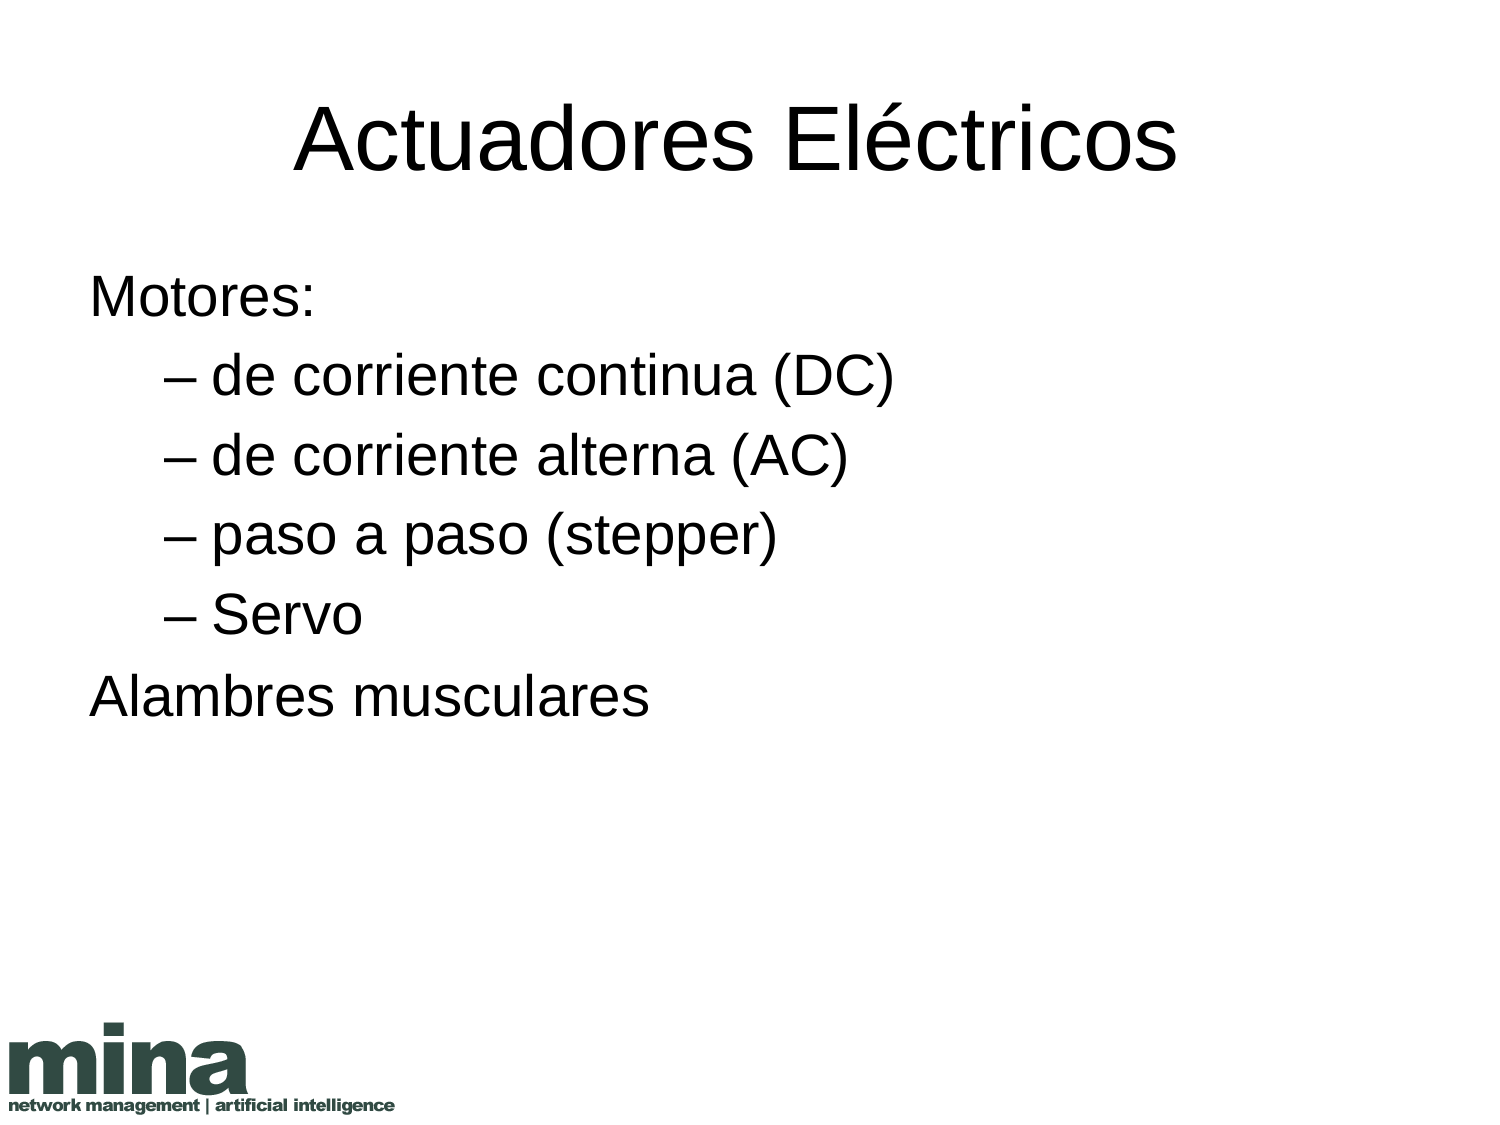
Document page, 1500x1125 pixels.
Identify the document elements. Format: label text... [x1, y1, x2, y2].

picture [0, 1016, 402, 1119]
list Motores: de corriente continua (DC) de corriente alterna (AC) paso a paso (stepper) Servo Alambres musculares [75, 262, 1426, 1006]
title Actuadores Eléctricos [75, 45, 1426, 233]
